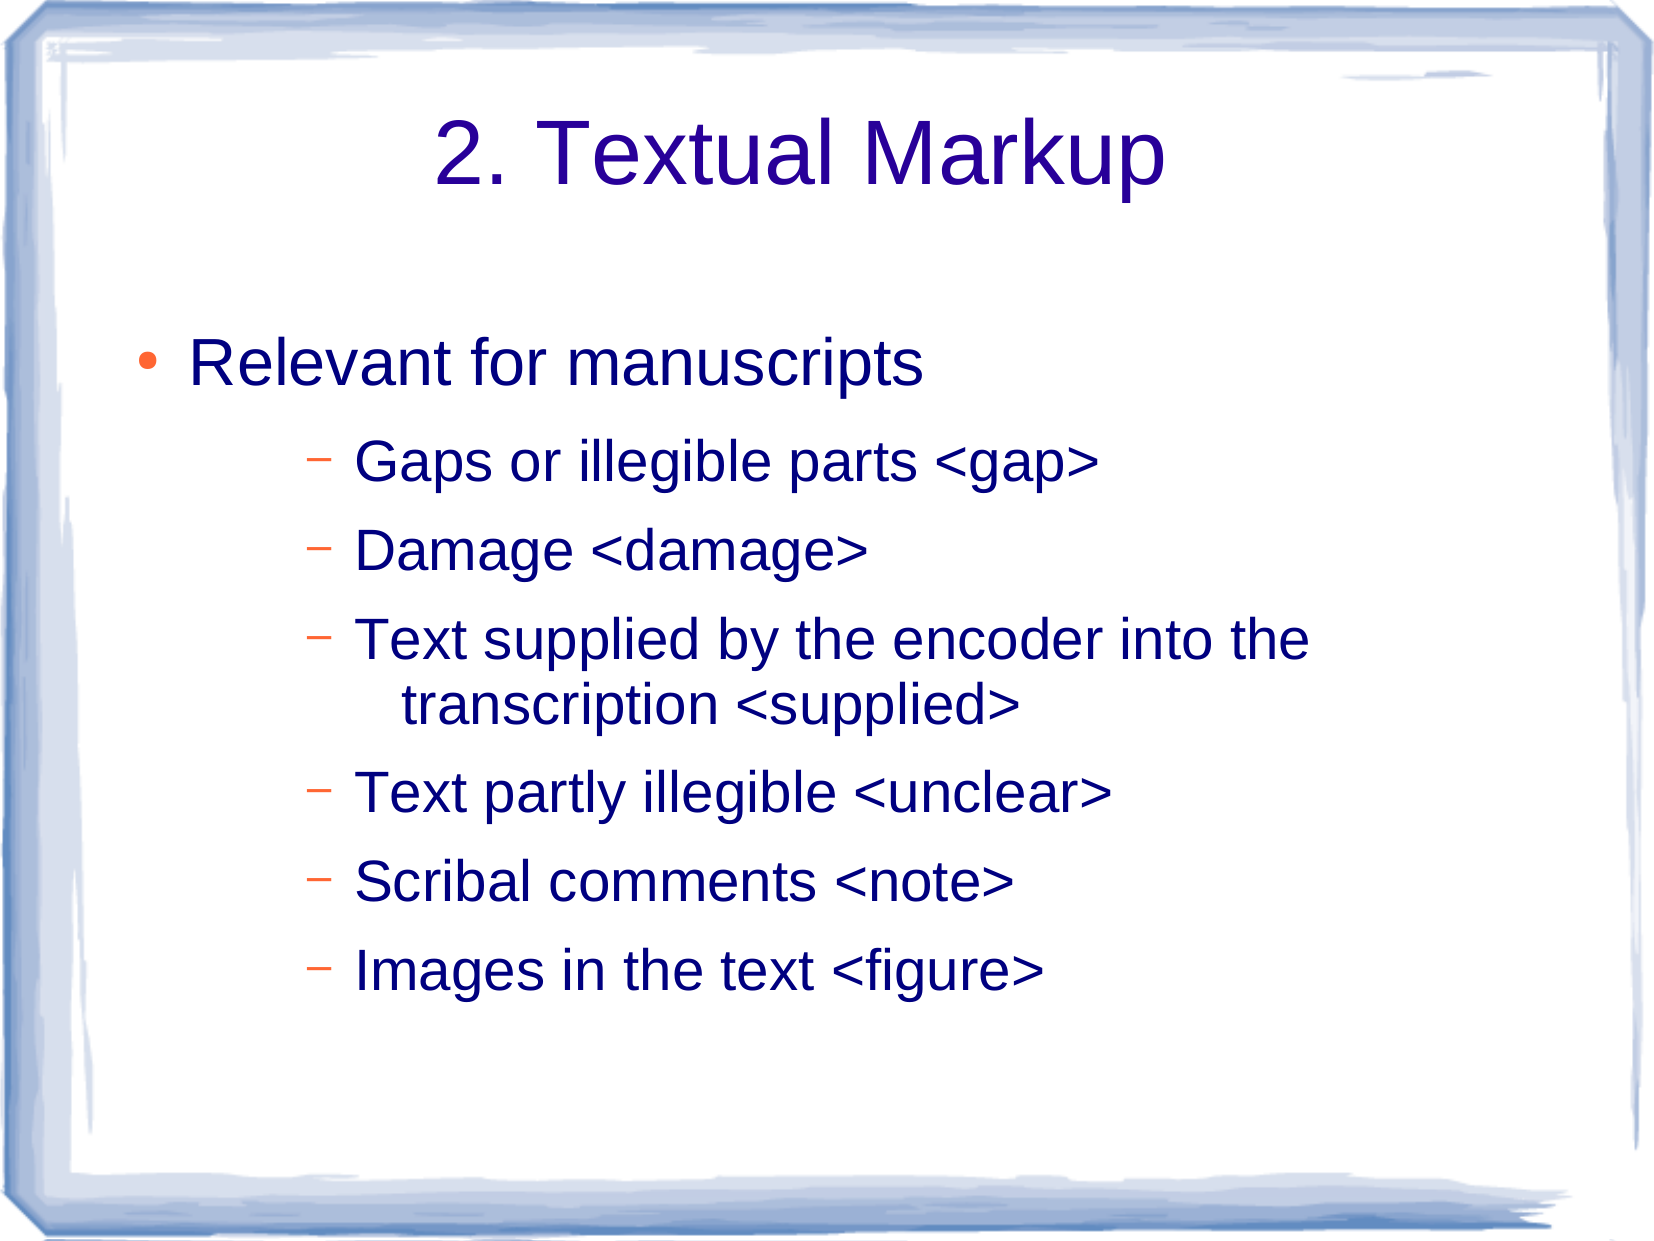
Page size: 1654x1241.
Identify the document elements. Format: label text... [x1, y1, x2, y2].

list Relevant for manuscripts Gaps or illegible parts <gap> Damage <damage> Text supplied by the encoder into the transcription <supplied> Text partly illegible <unclear> Scribal comments <note> Images in the text <figure> [118, 324, 1571, 1129]
title 2. Textual Markup [82, 56, 1571, 250]
picture [0, 0, 1654, 1241]
